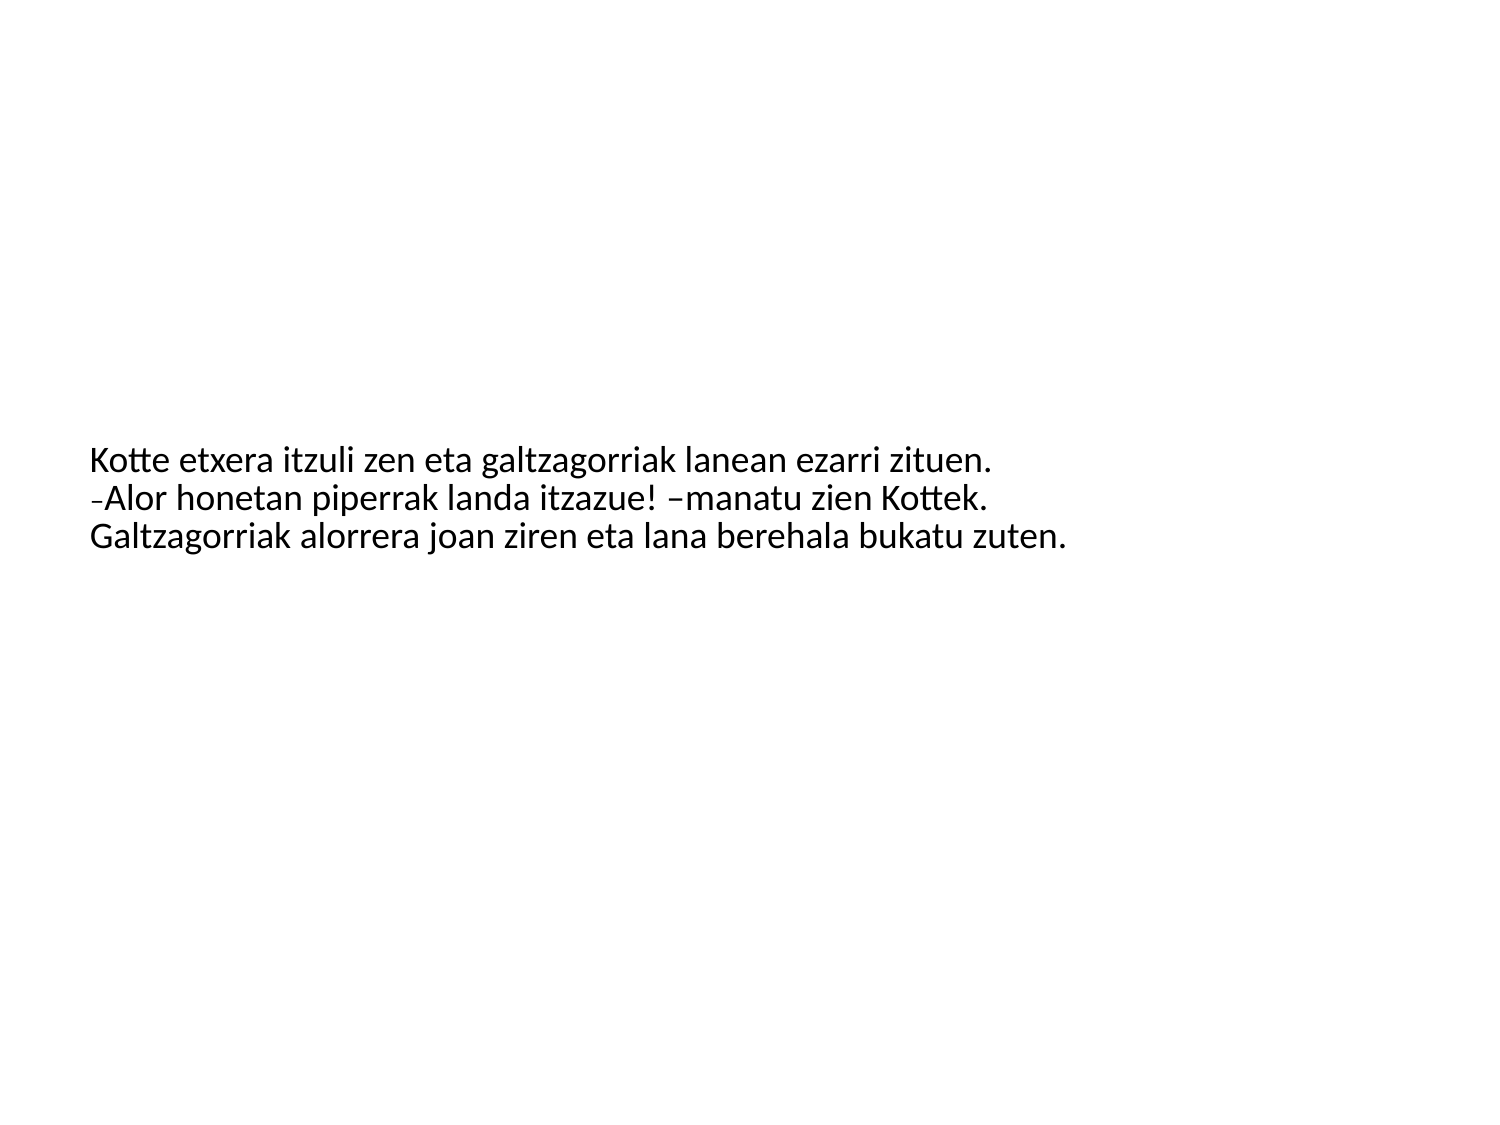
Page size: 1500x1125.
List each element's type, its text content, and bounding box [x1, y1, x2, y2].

text_box Kotte etxera itzuli zen eta galtzagorriak lanean ezarri zituen. –Alor honetan piperrak landa itzazue! –manatu zien Kottek. Galtzagorriak alorrera joan ziren eta lana berehala bukatu zuten. [75, 437, 1399, 566]
